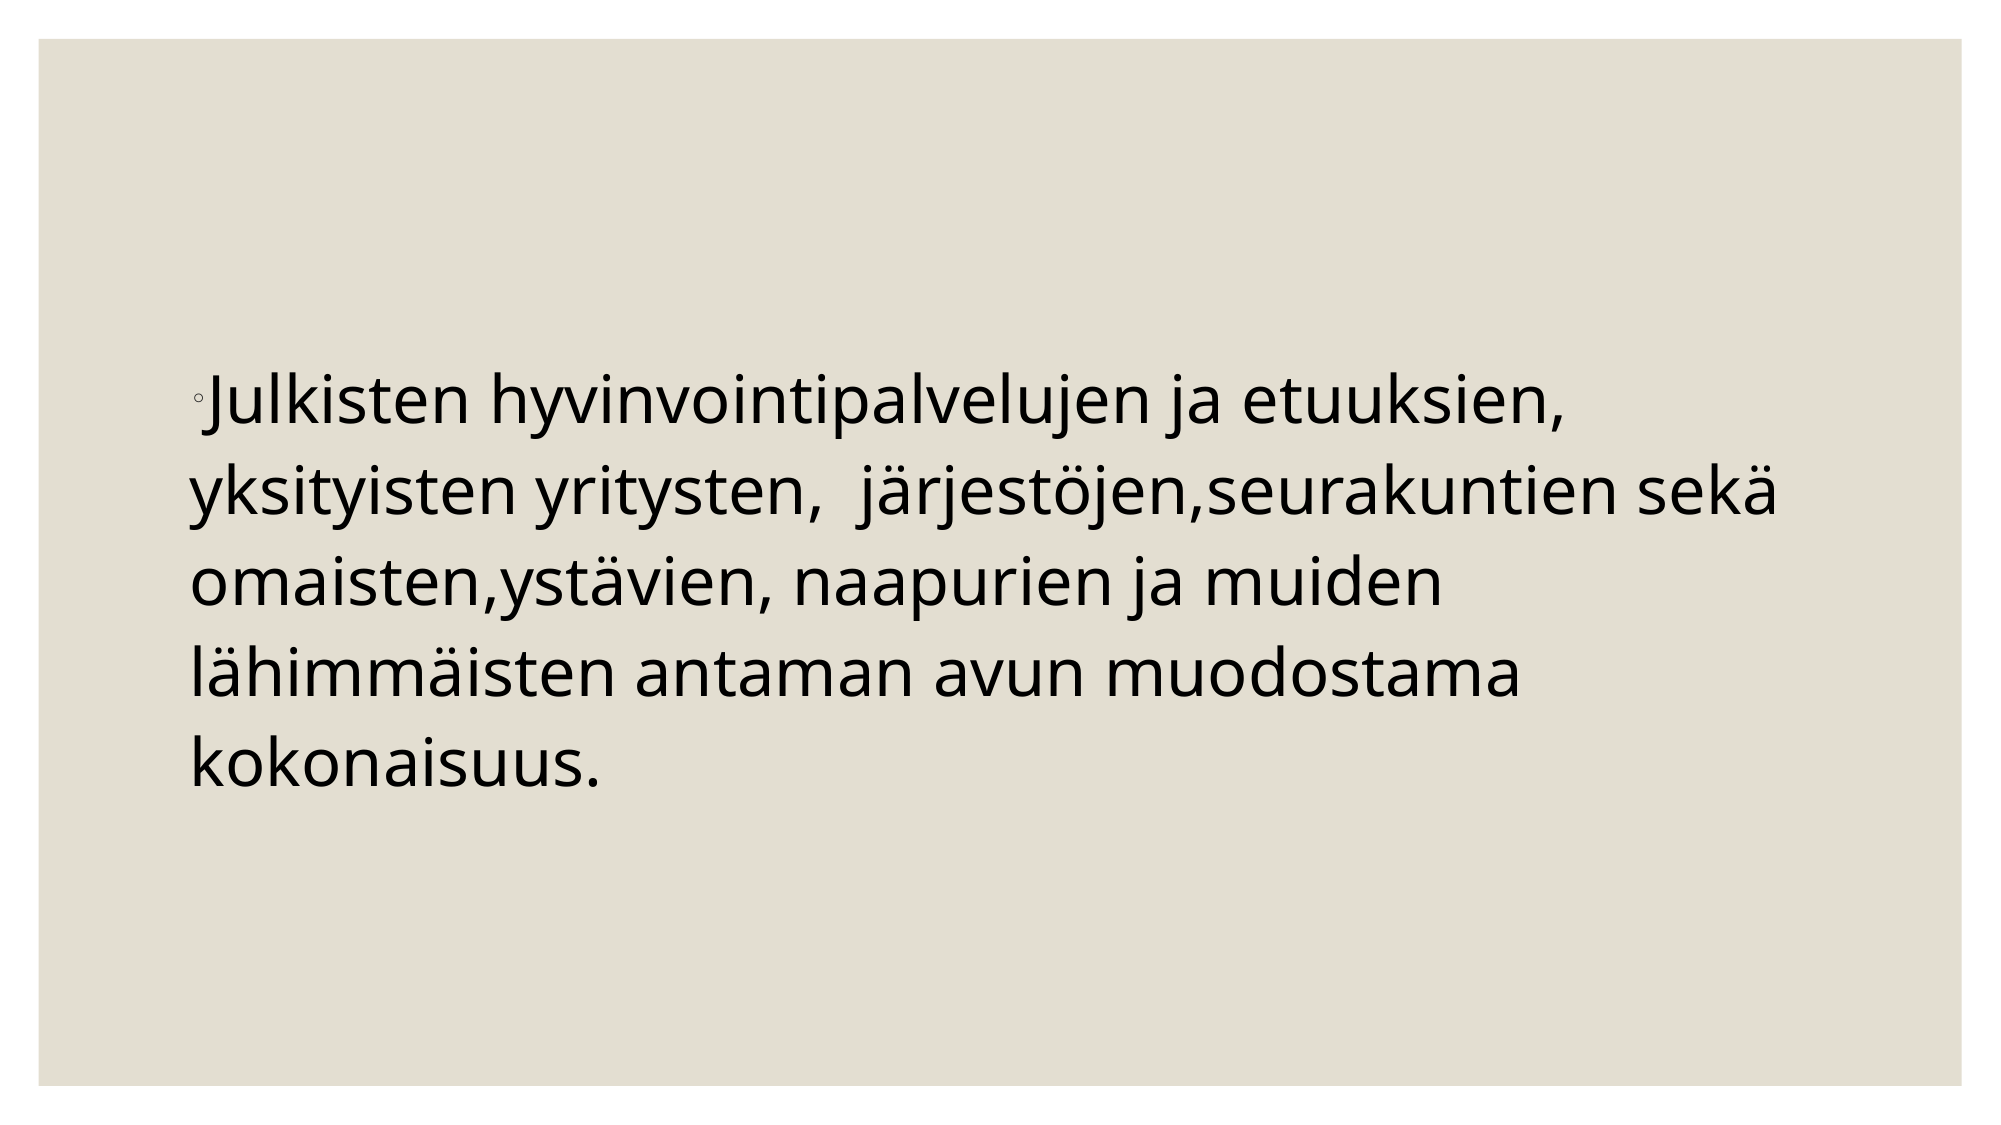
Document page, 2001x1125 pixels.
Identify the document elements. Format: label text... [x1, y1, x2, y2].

list Julkisten hyvinvointipalvelujen ja etuuksien, yksityisten yritysten, järjestöjen,seurakuntien sekä omaisten,ystävien, naapurien ja muiden lähimmäisten antaman avun muodostama kokonaisuus. [174, 345, 1825, 990]
